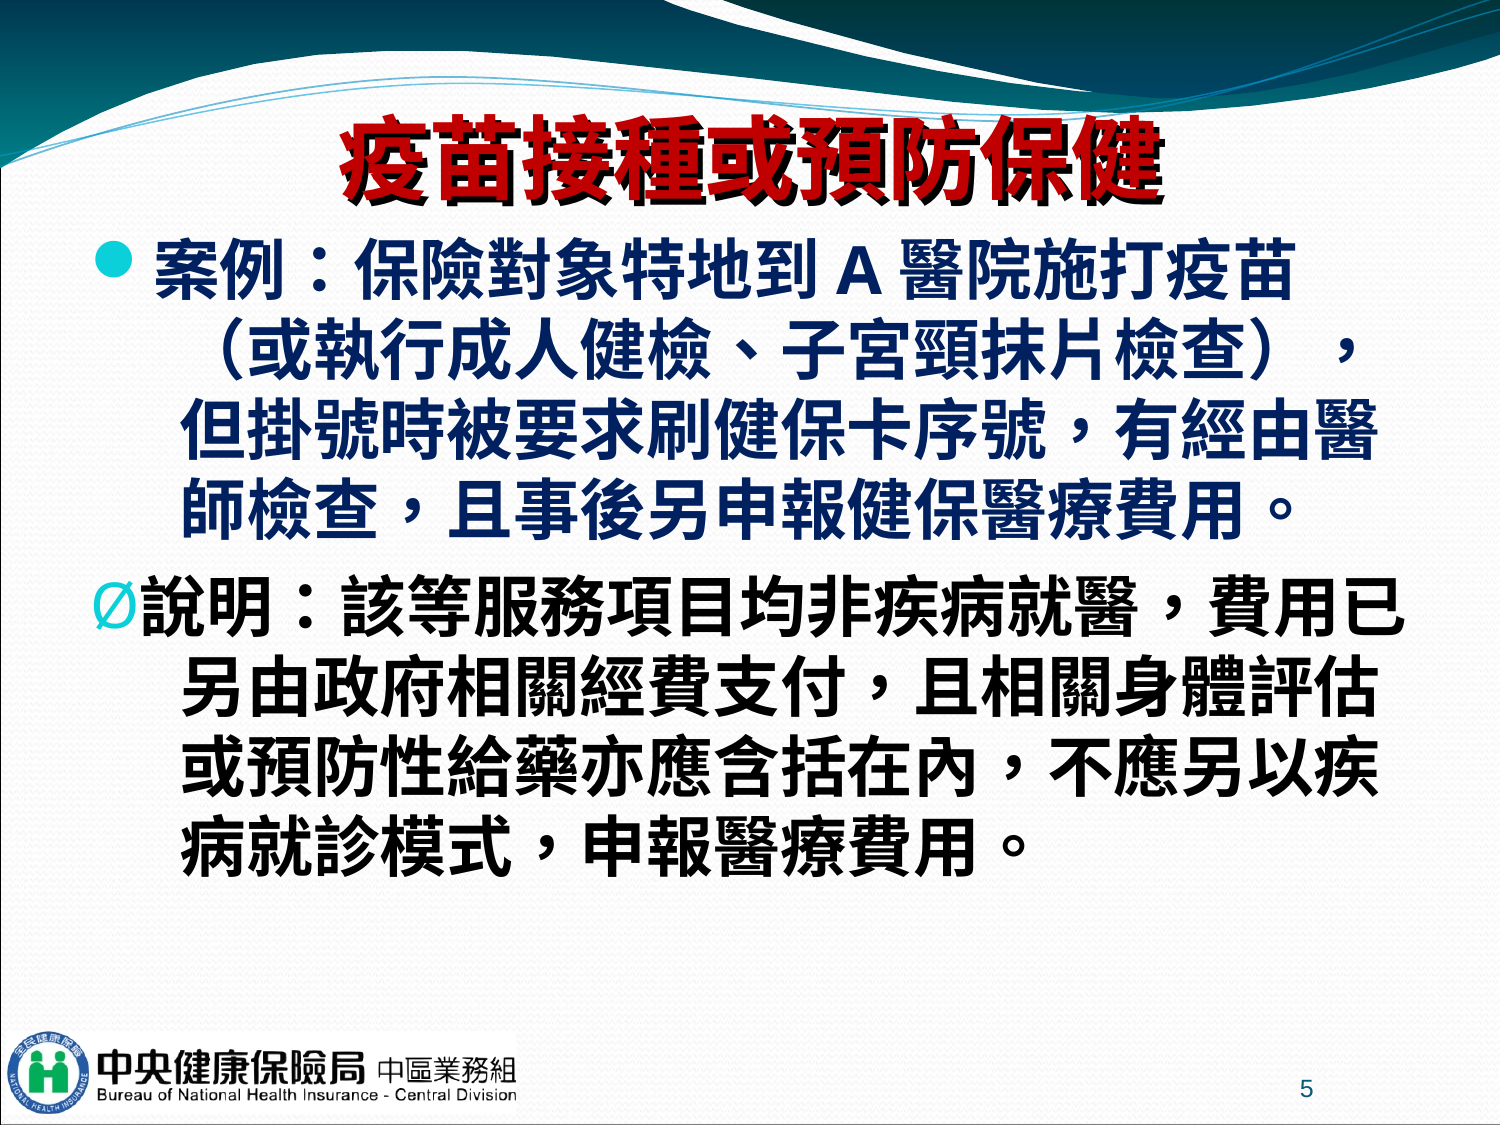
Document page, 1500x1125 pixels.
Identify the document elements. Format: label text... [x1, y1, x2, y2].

text_box [1299, 1042, 1426, 1103]
title 疫苗接種或預防保健 [75, 58, 1426, 220]
list 案例：保險對象特地到A醫院施打疫苗（或執行成人健檢、子宮頸抹片檢查），但掛號時被要求刷健保卡序號，有經由醫師檢查，且事後另申報健保醫療費用。 說明：該等服務項目均非疾病就醫，費用已另由政府相關經費支付，且相關身體評估或預防性給藥亦應含括在內，不應另以疾病就診模式，申報醫療費用。 [75, 220, 1426, 1125]
